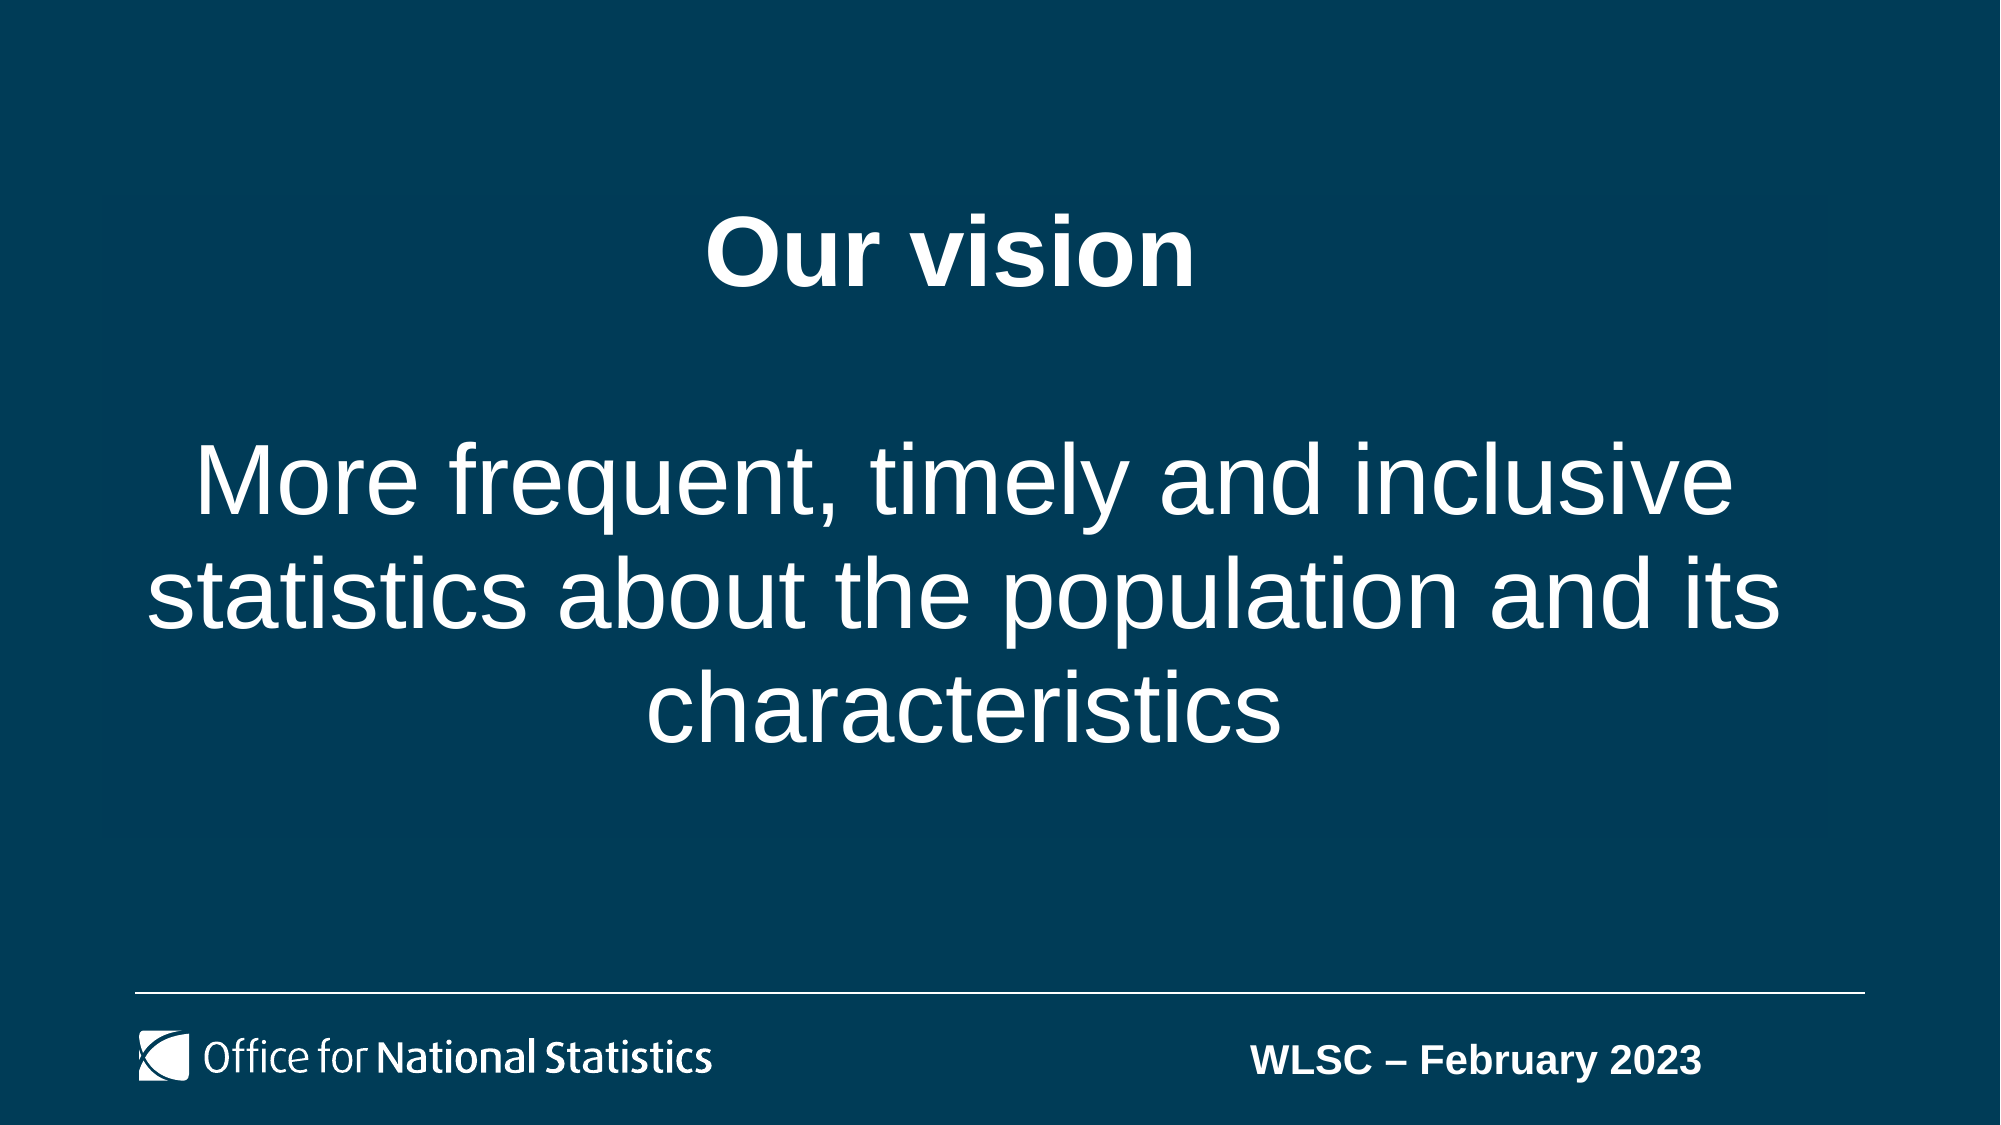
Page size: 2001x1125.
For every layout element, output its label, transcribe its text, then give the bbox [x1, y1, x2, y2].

text_box WLSC – February 2023 [1235, 1025, 1866, 1086]
title Our vision More frequent, timely and inclusive statistics about the population and its characteristics [102, 195, 1828, 838]
